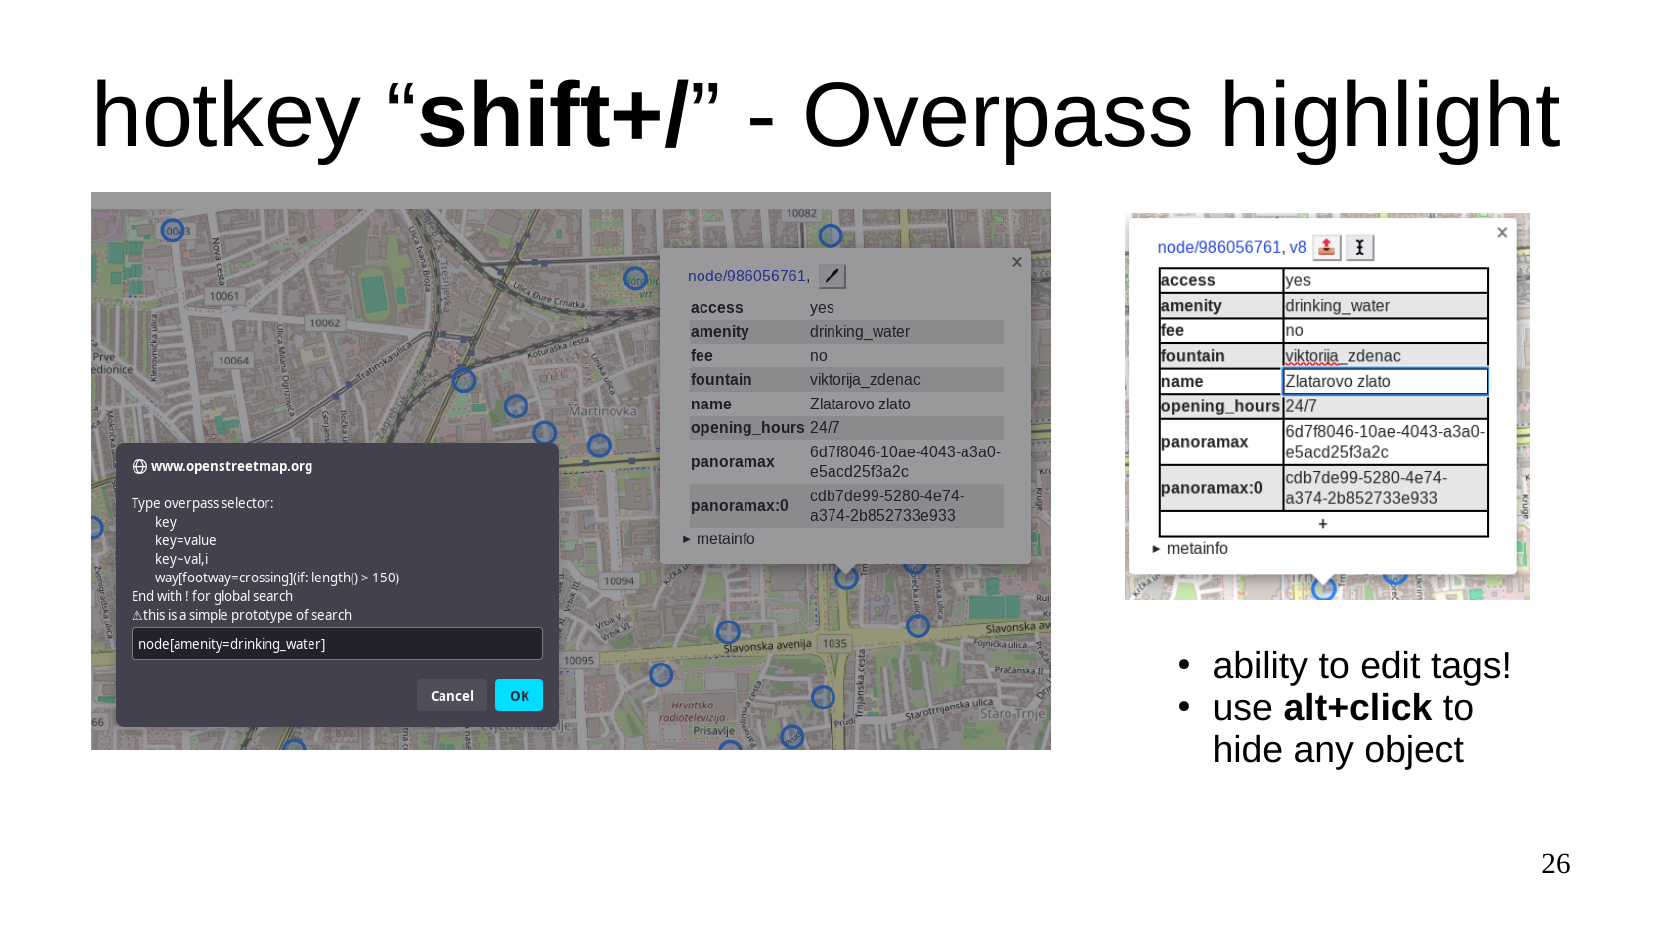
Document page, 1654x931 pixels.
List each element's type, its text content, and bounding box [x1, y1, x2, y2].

picture [91, 192, 1051, 751]
picture [1125, 213, 1530, 601]
title hotkey “shift+/” - Overpass highlight [82, 37, 1571, 193]
text_box ability to edit tags! use alt+click to hide any object [1162, 637, 1538, 779]
